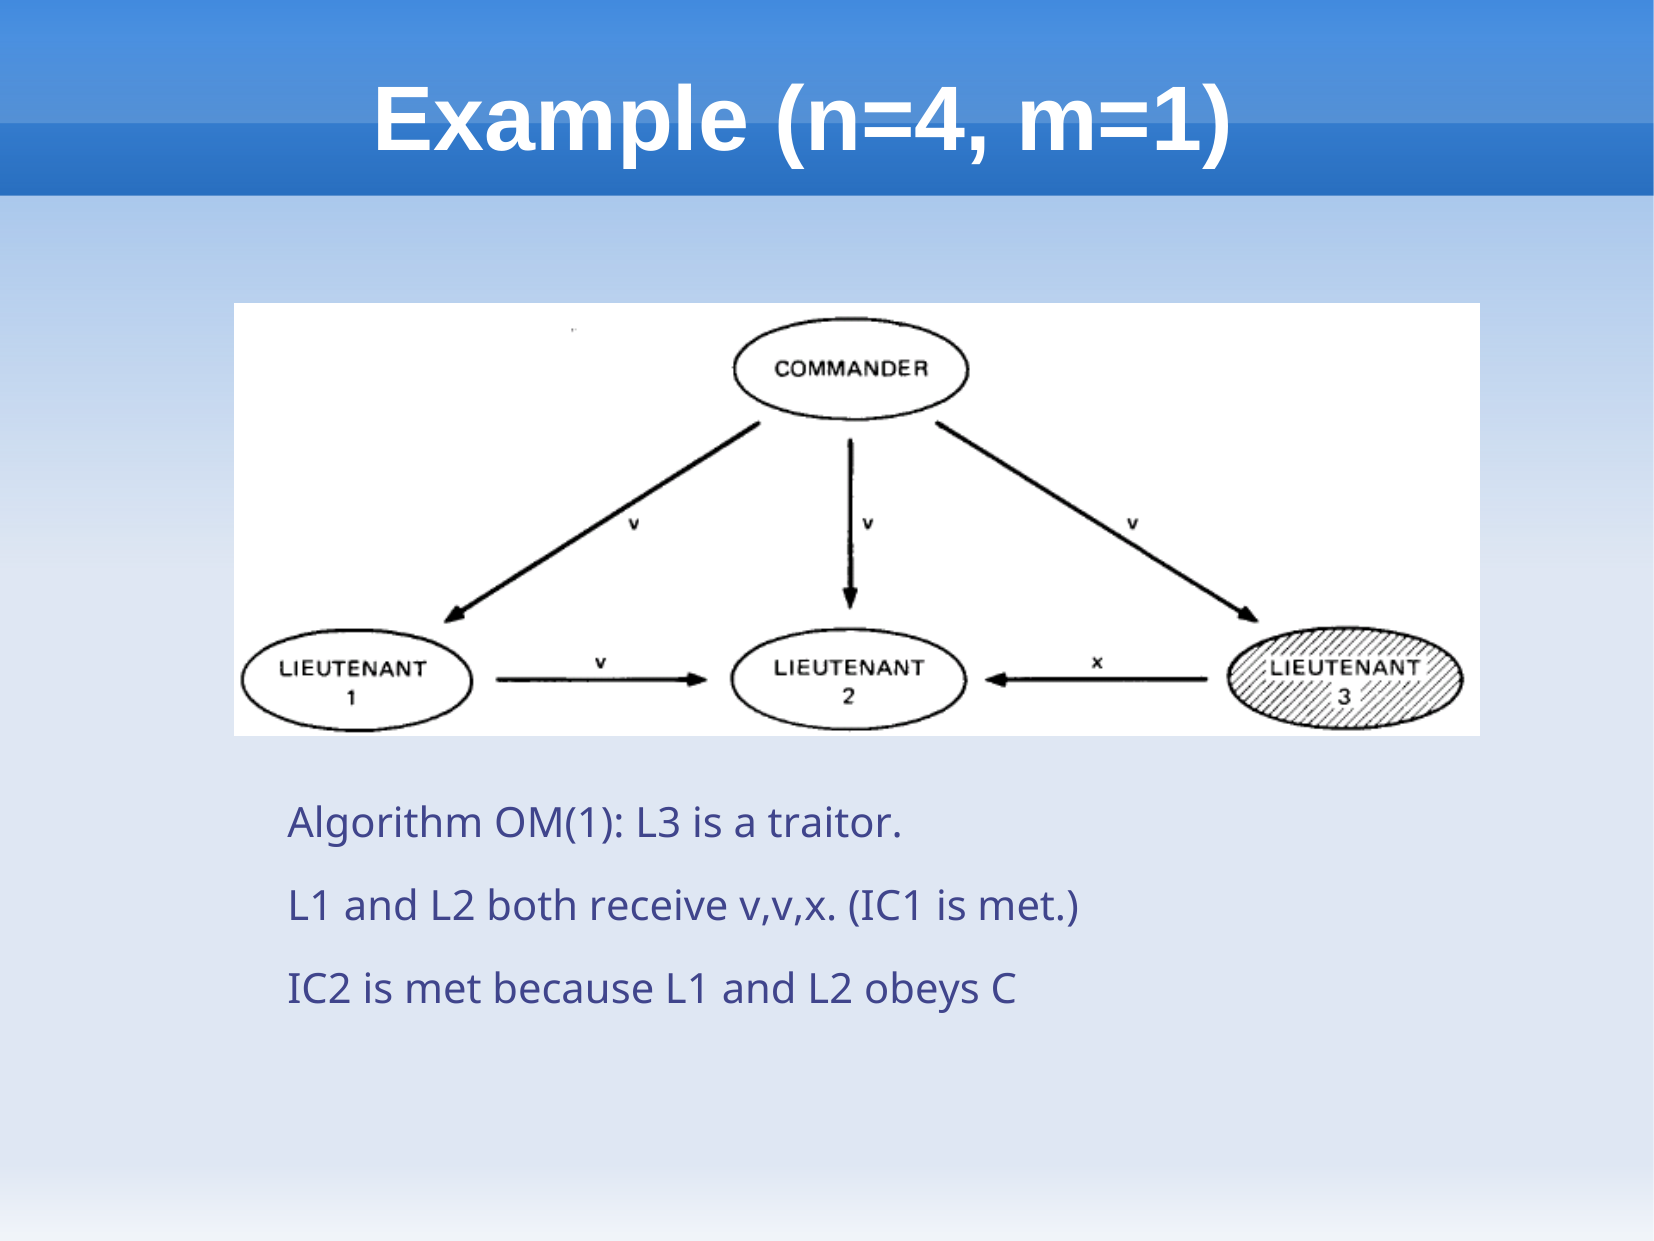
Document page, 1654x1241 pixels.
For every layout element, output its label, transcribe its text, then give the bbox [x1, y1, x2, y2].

title Example (n=4, m=1) [100, 0, 1506, 178]
picture [0, 0, 1654, 1241]
text_box Algorithm OM(1): L3 is a traitor. L1 and L2 both receive v,v,x. (IC1 is met.) IC2 is met because L1 and L2 obeys C [261, 785, 1461, 1024]
